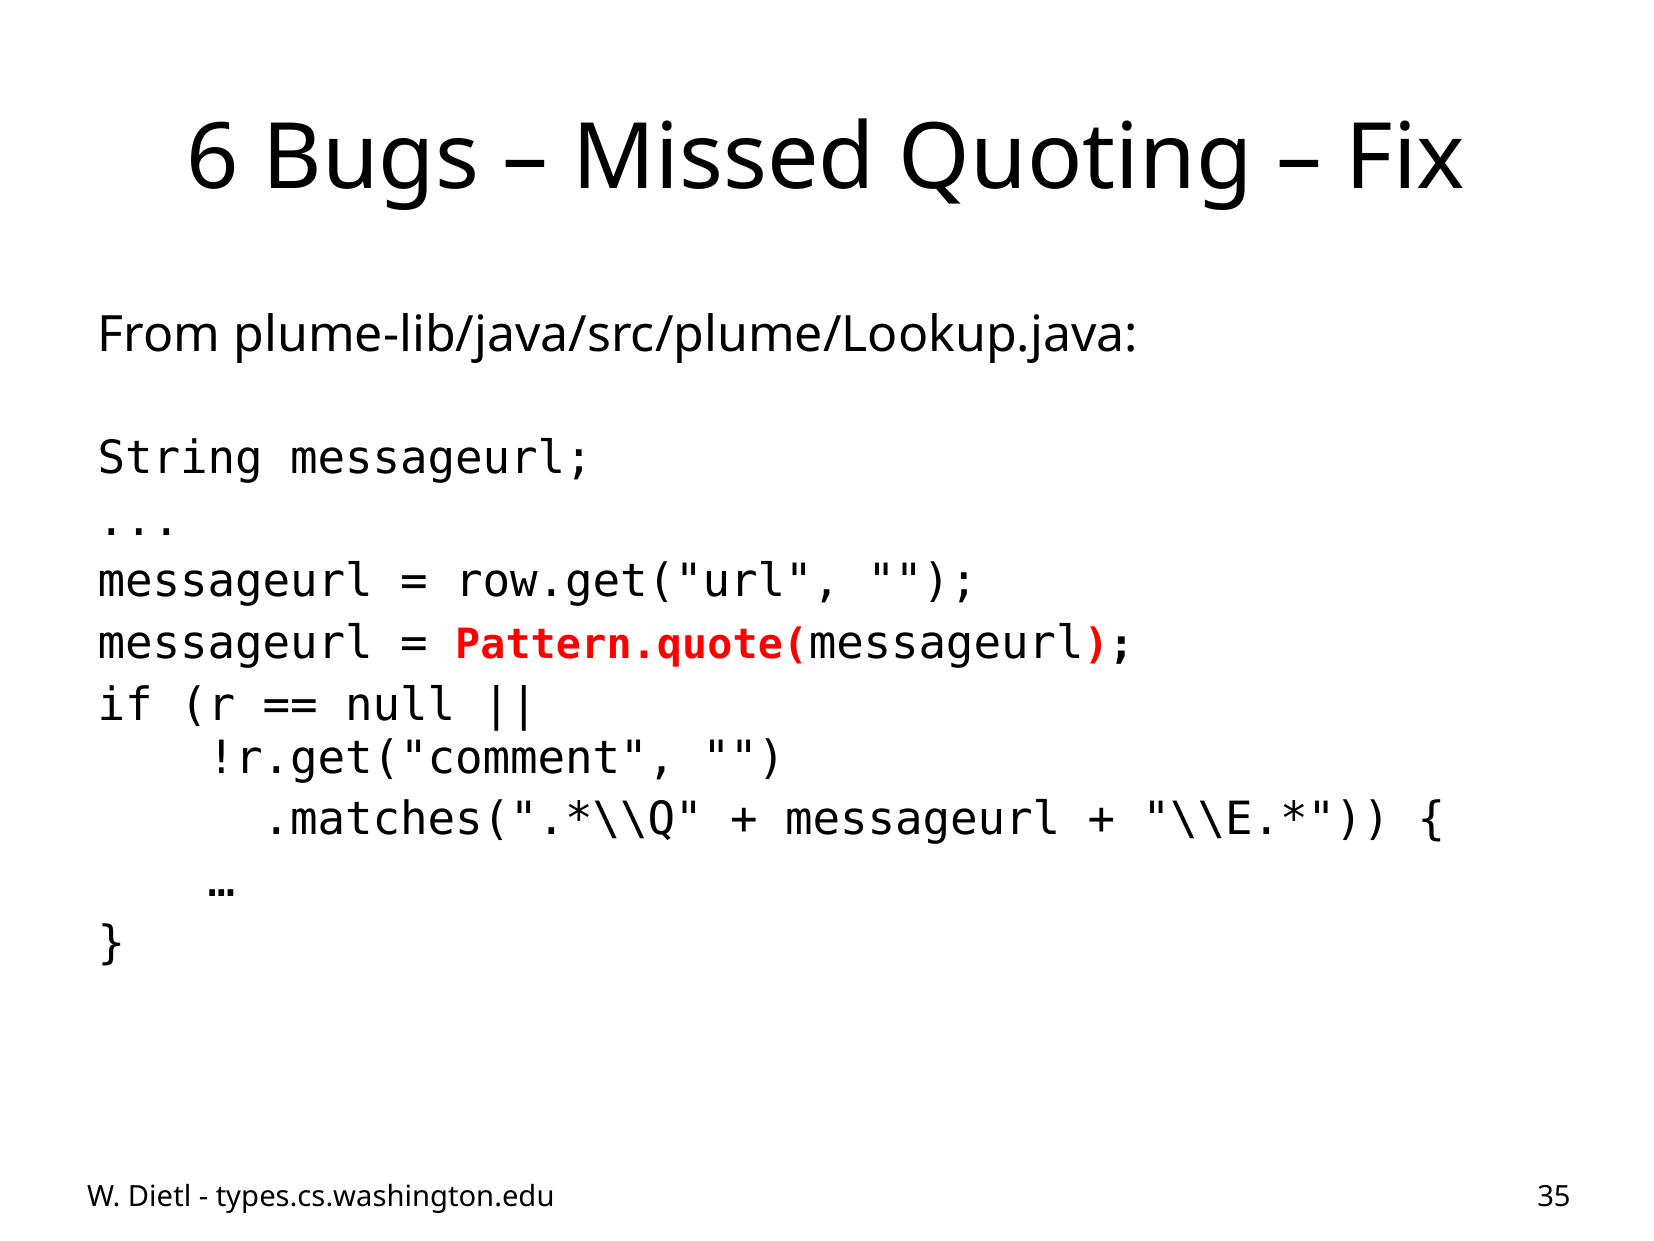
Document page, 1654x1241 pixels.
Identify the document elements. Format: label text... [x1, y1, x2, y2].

title 6 Bugs – Missed Quoting – Fix [82, 49, 1571, 257]
list From plume-lib/java/src/plume/Lookup.java: String messageurl; ... messageurl = row.get("url", ""); messageurl = Pattern.quote(messageurl); if (r == null || !r.get("comment", "") .matches(".*\\Q" + messageurl + "\\E.*")) { … } [82, 290, 1571, 1109]
